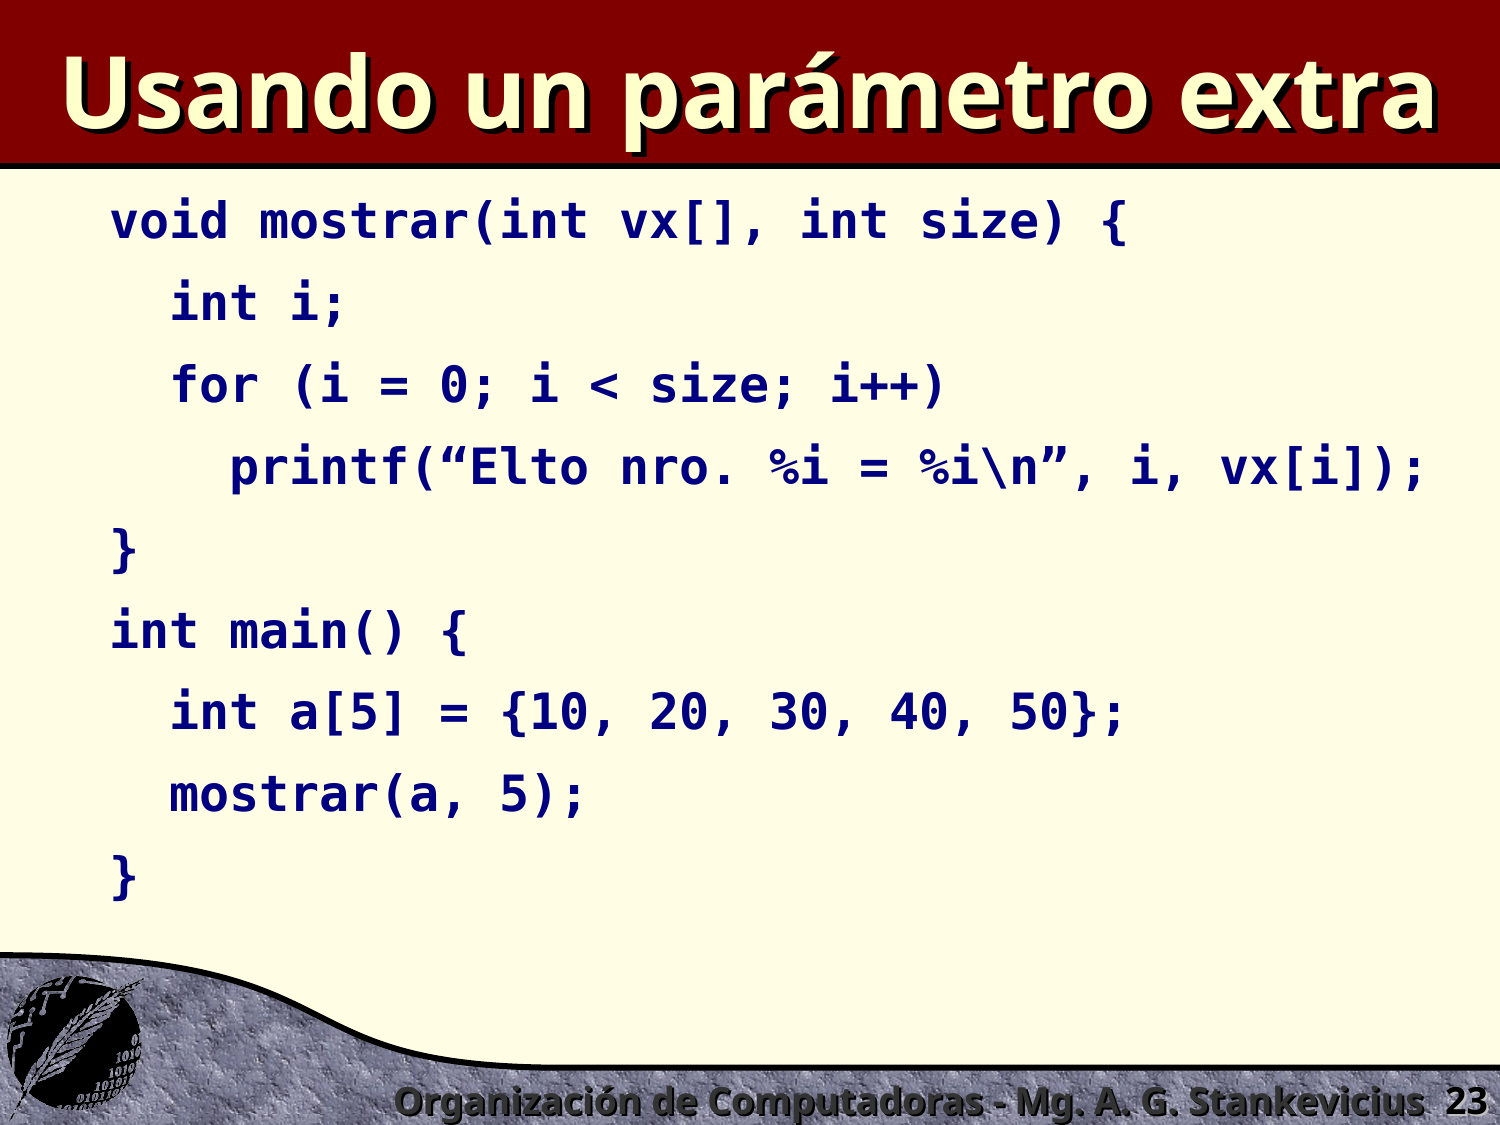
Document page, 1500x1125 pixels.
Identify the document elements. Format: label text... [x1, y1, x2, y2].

picture [1058, 1100, 1065, 1110]
list void mostrar(int vx[], int size) { int i; for (i = 0; i < size; i++) printf(“Elto nro. %i = %i\n”, i, vx[i]); } int main() { int a[5] = {10, 20, 30, 40, 50}; mostrar(a, 5); } [11, 192, 1486, 935]
picture [0, 959, 1500, 1125]
picture [802, 1100, 806, 1110]
picture [448, 1100, 455, 1110]
title Usando un parámetro extra [15, 5, 1485, 160]
